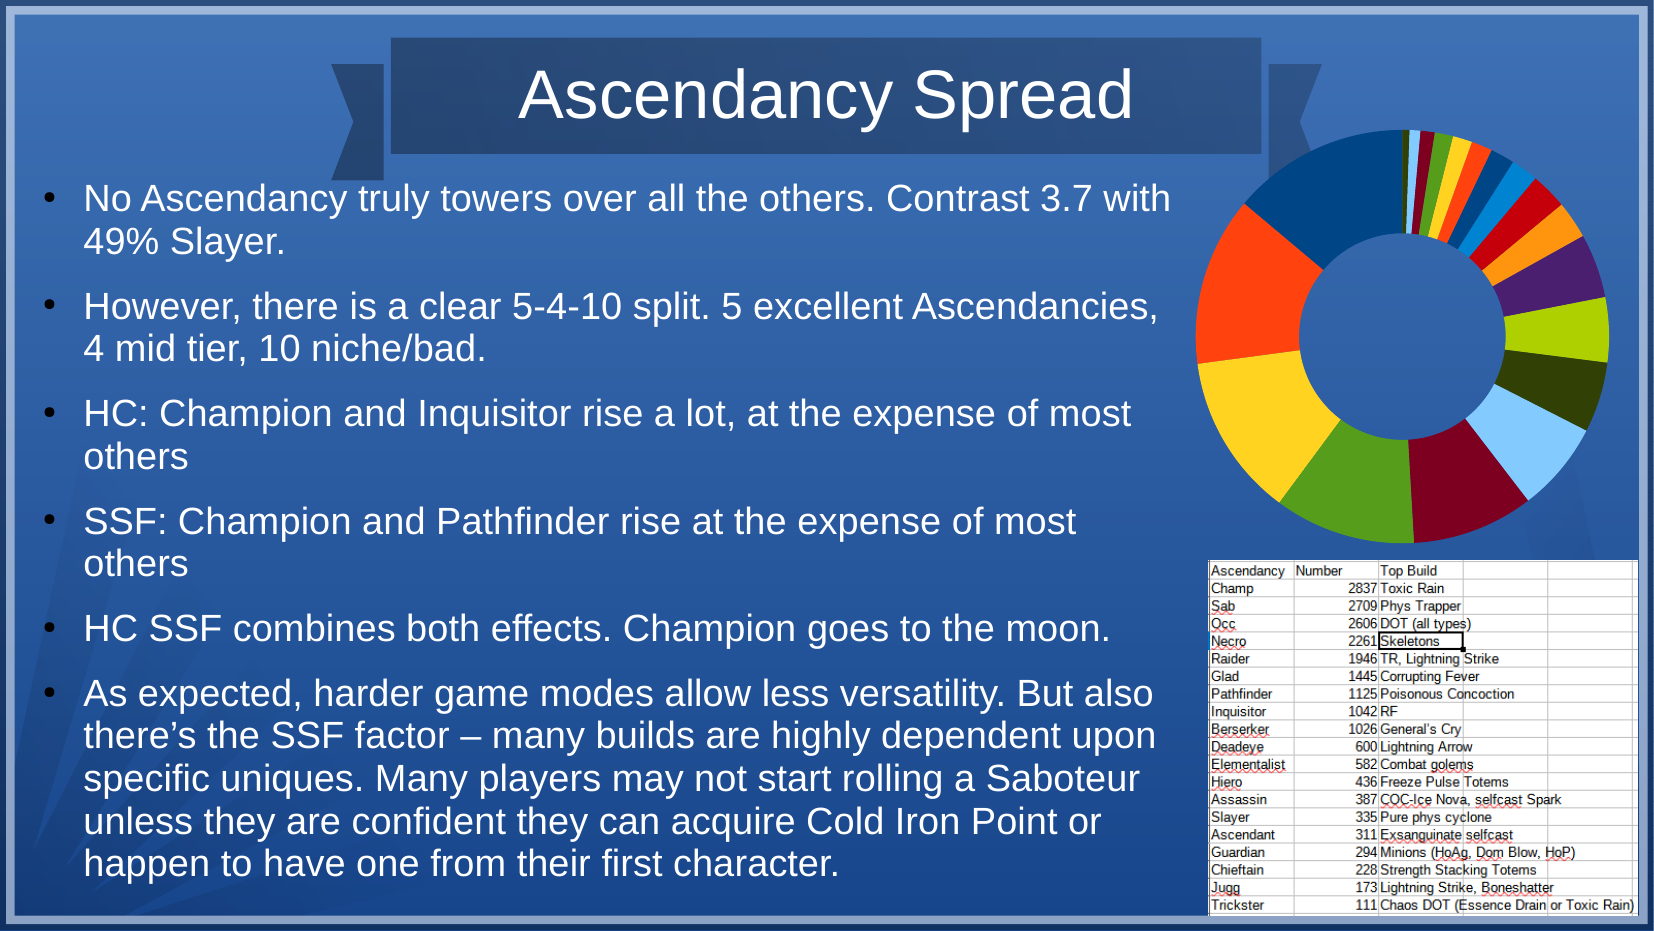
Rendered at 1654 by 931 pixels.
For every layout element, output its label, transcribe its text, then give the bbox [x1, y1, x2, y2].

picture [1208, 560, 1638, 916]
title Ascendancy Spread [389, 35, 1264, 154]
list No Ascendancy truly towers over all the others. Contrast 3.7 with 49% Slayer. However, there is a clear 5-4-10 split. 5 excellent Ascendancies, 4 mid tier, 10 niche/bad. HC: Champion and Inquisitor rise a lot, at the expense of most others SSF: Champion and Pathfinder rise at the expense of most others HC SSF combines both effects. Champion goes to the moon. As expected, harder game modes allow less versatility. But also there’s the SSF factor – many builds are highly dependent upon specific uniques. Many players may not start rolling a Saboteur unless they are confident they can acquire Cold Iron Point or happen to have one from their first character. [29, 177, 1182, 886]
picture [1145, 129, 1654, 544]
